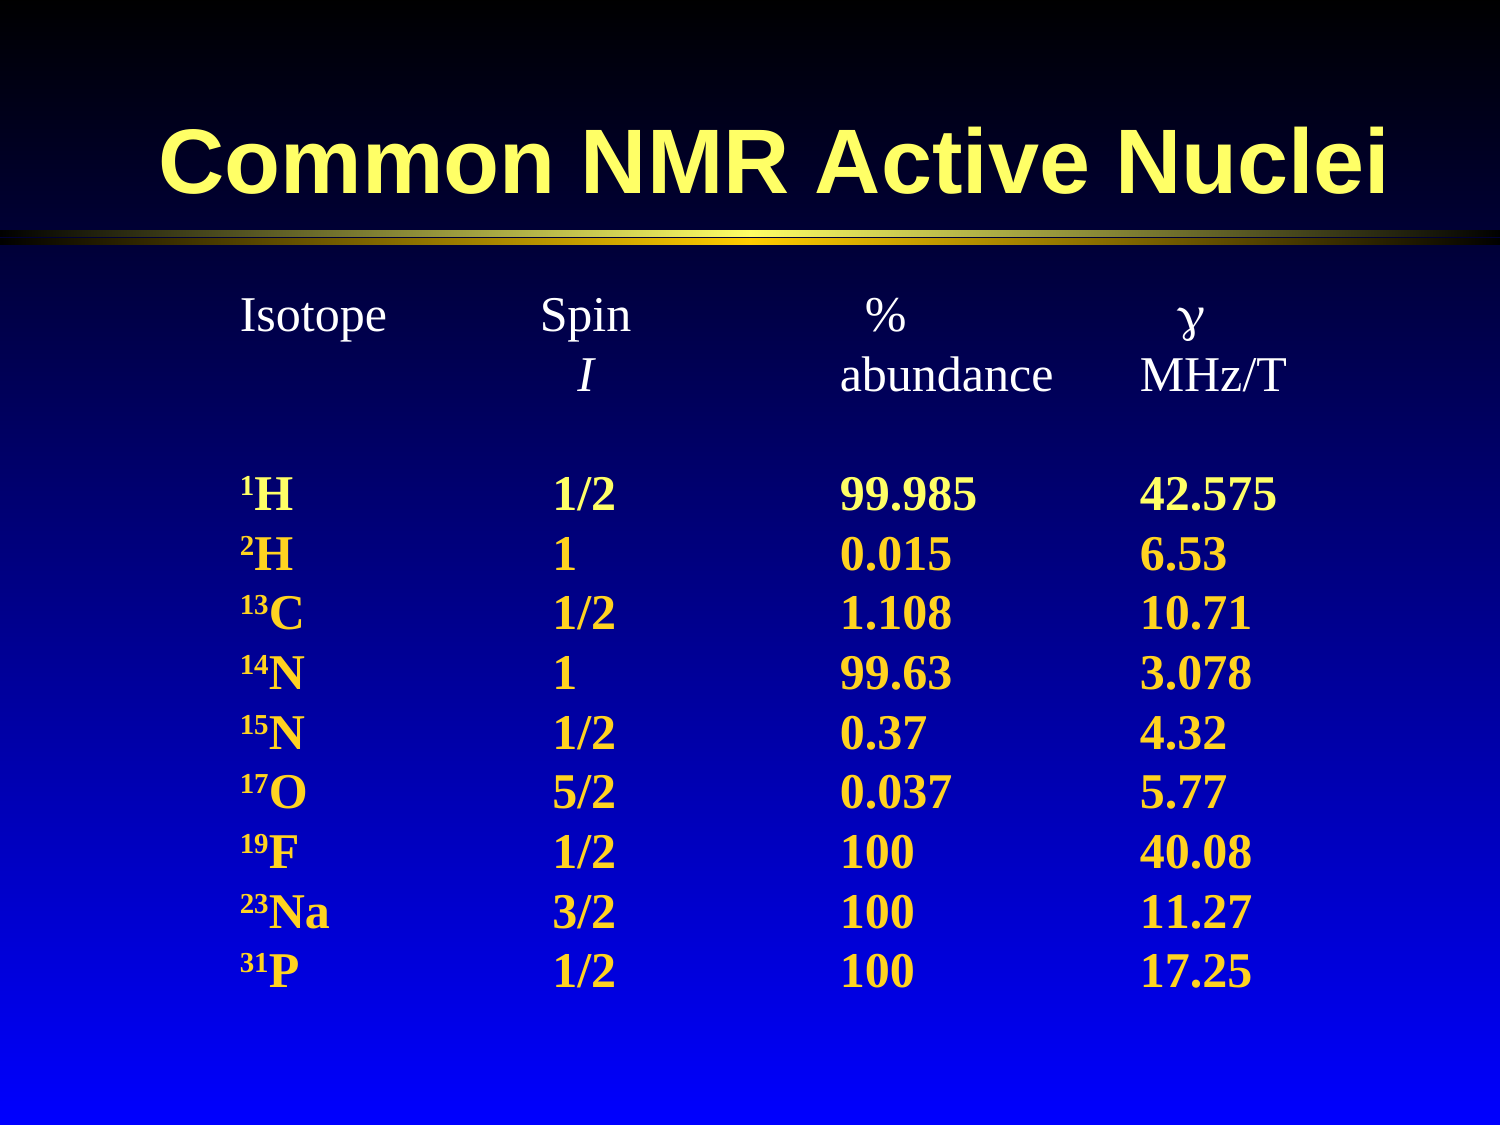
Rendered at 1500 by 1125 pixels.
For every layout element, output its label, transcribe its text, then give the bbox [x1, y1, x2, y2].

text_box Isotope Spin %  I abundance MHz/T 1H 1/2 99.985 42.575 2H 1 0.015 6.53 13C 1/2 1.108 10.71 14N 1 99.63 3.078 15N 1/2 0.37 4.32 17O 5/2 0.037 5.77 19F 1/2 100 40.08 23Na 3/2 100 11.27 31P 1/2 100 17.25 [225, 275, 1366, 1020]
text_box Common NMR Active Nuclei [143, 95, 1436, 221]
